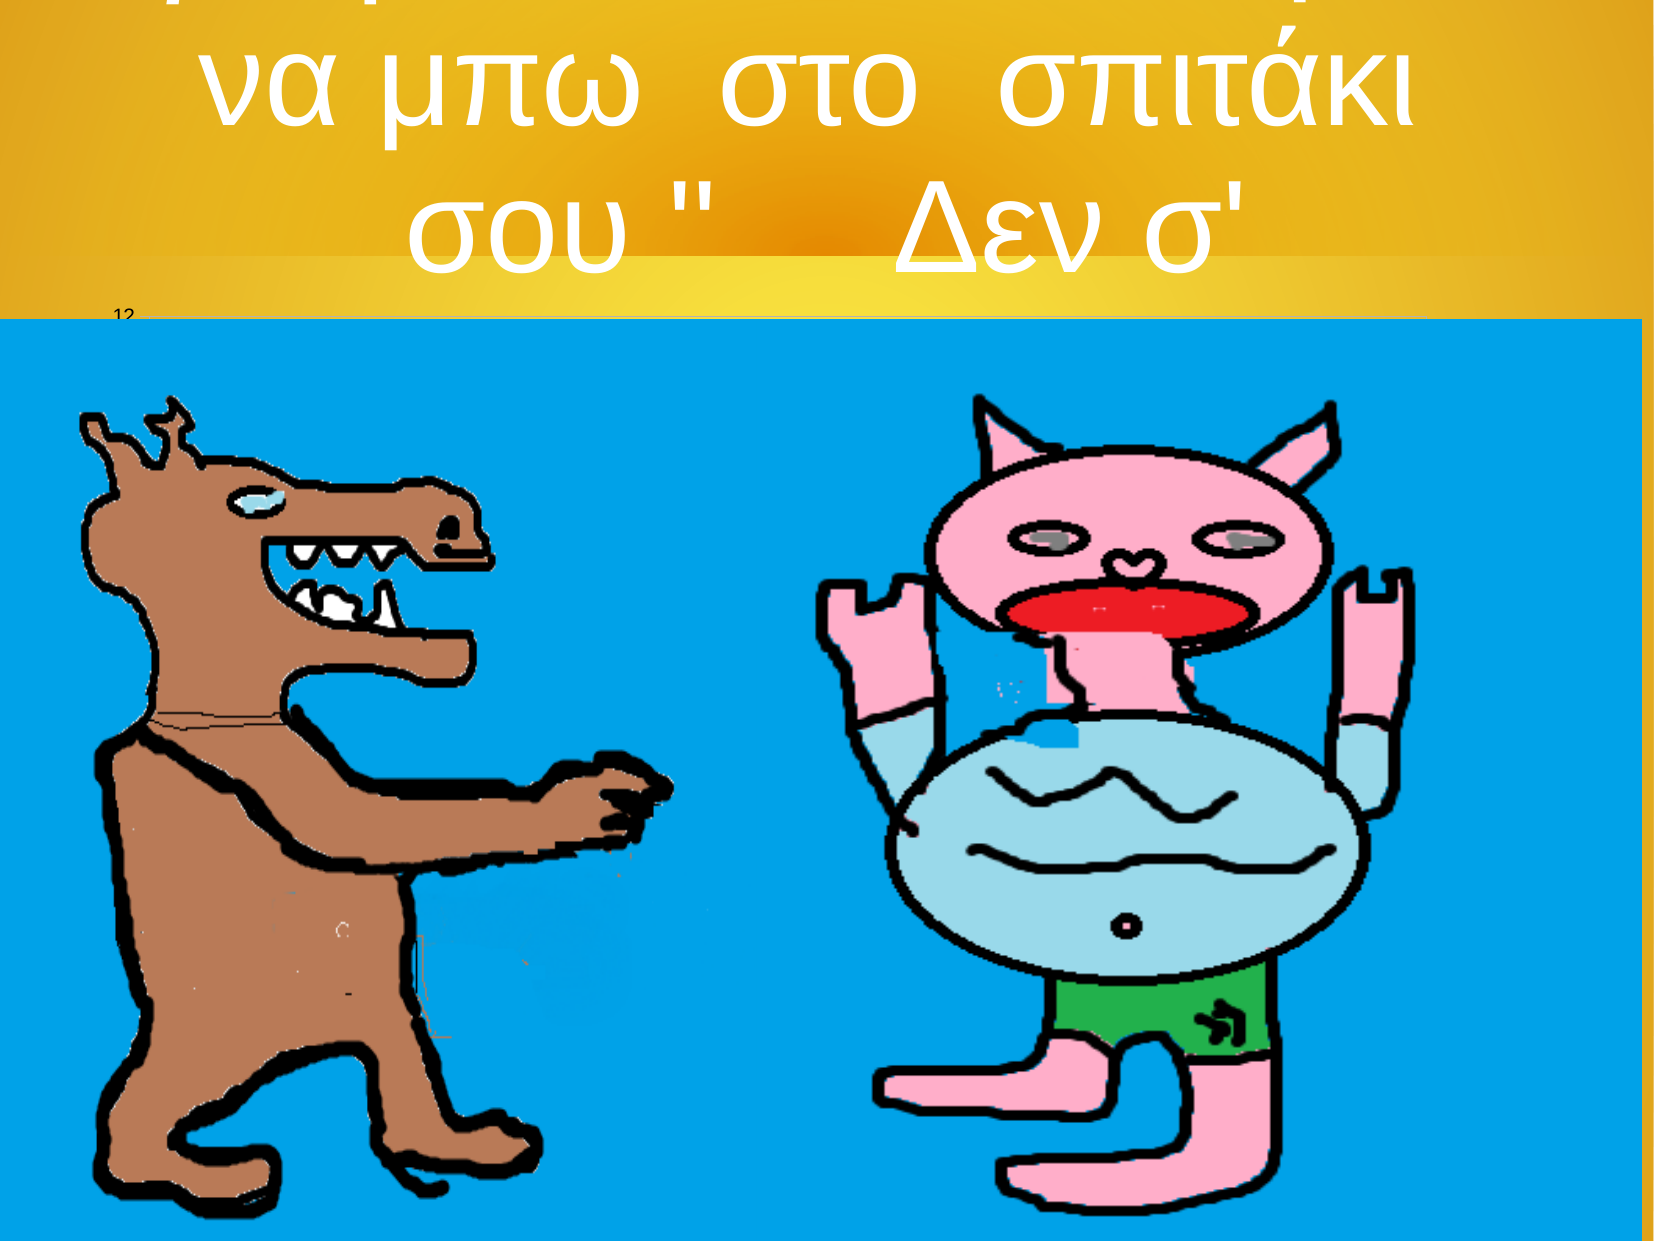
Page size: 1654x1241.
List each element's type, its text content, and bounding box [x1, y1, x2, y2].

picture [80, 396, 673, 1217]
picture [817, 396, 1414, 1214]
chart [82, 290, 1571, 319]
title ''Γουρουνάκι , γουρουνάκι ,άνοιξε μου να μπω στο σπιτάκι σου '' Δεν σ' ανοίγω,είπε το γουρουνάκι [82, 0, 1571, 290]
